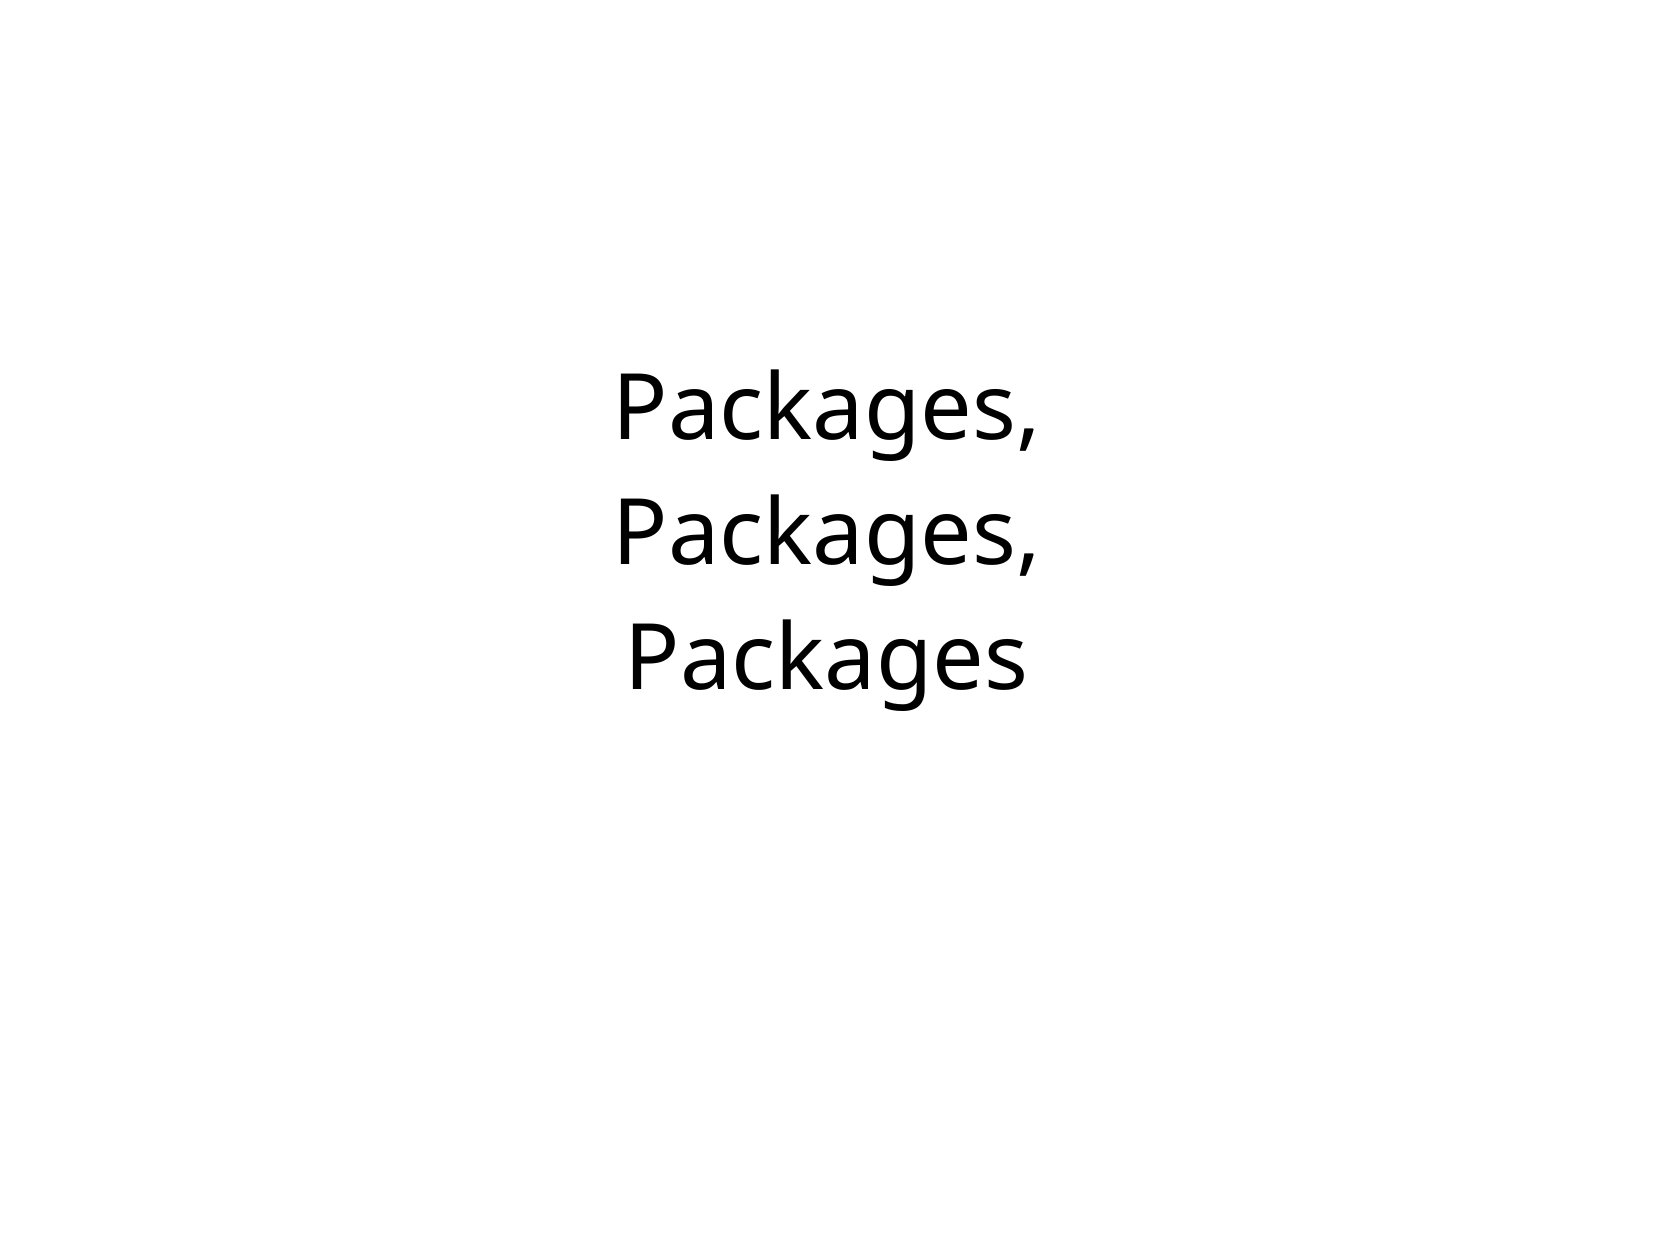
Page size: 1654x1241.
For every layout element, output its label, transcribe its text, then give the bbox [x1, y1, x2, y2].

subtitle Packages, Packages, Packages [82, 49, 1571, 1010]
